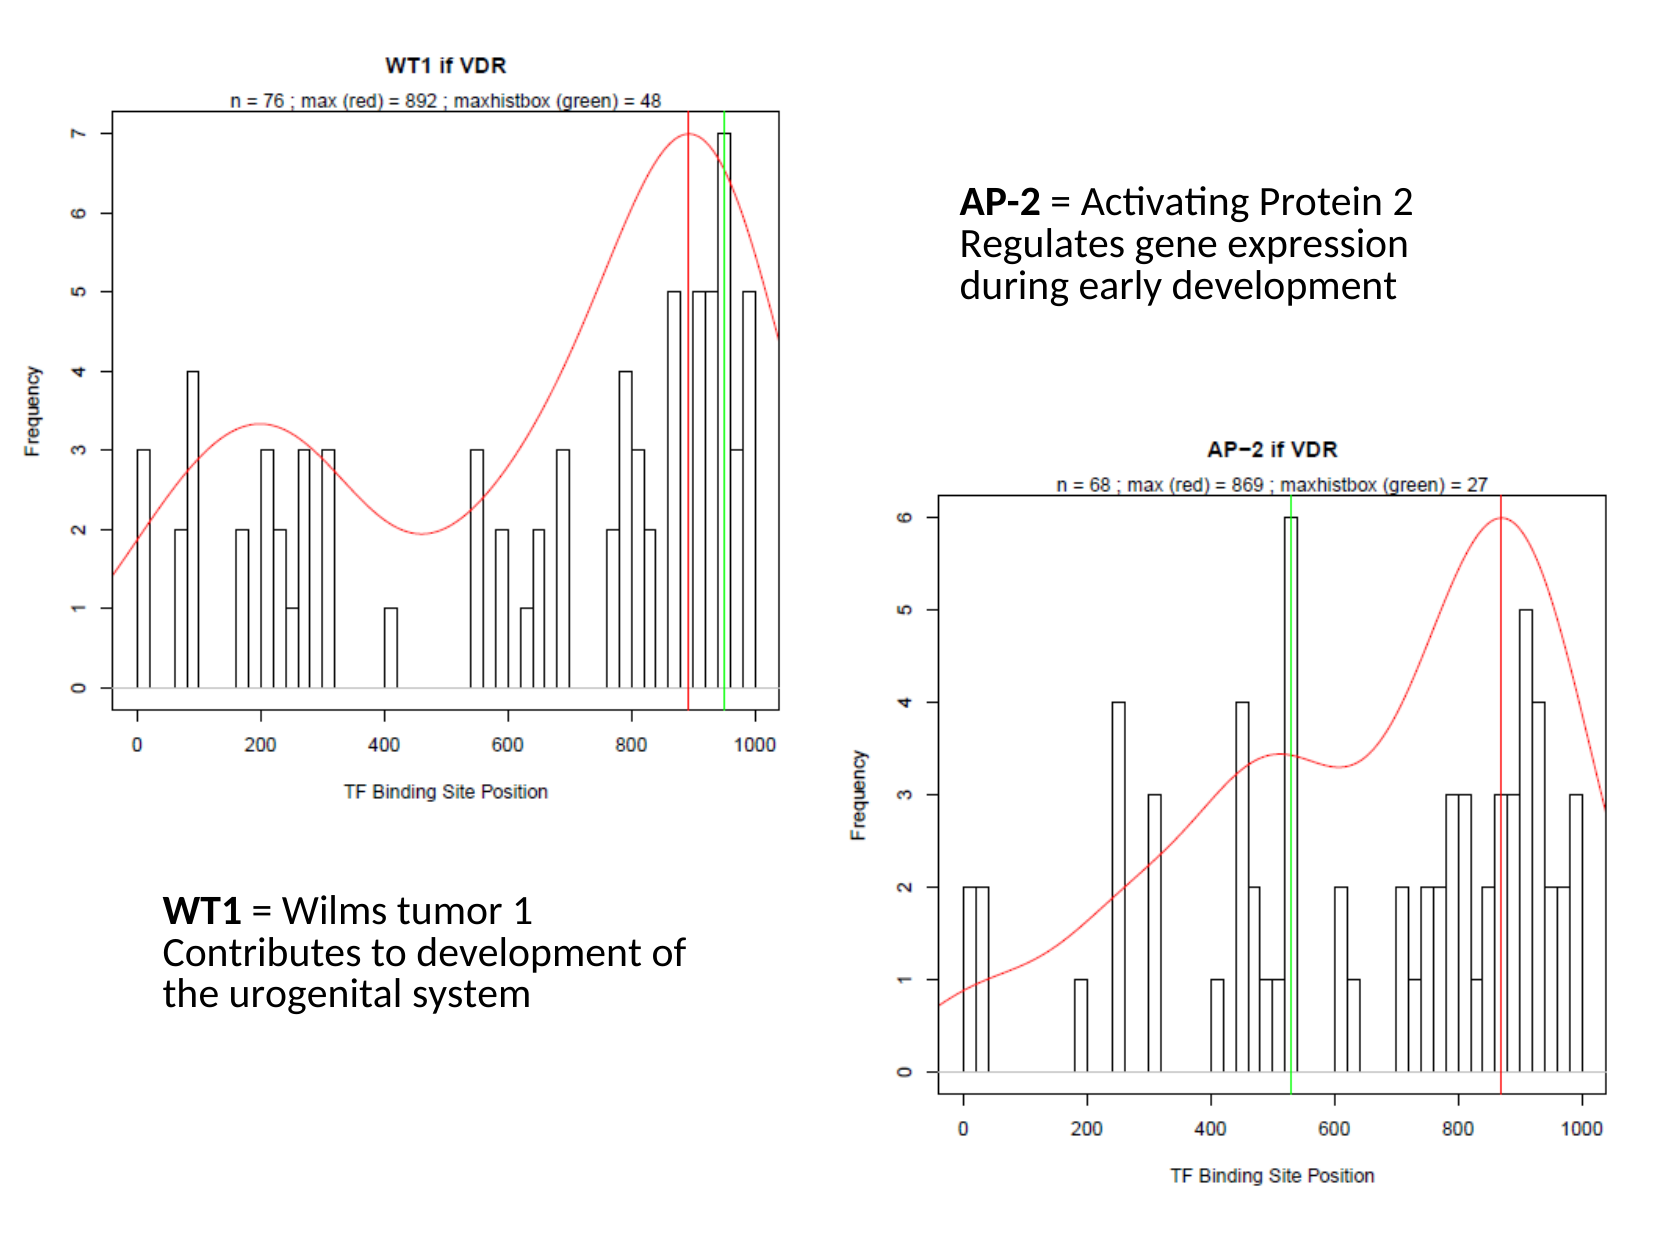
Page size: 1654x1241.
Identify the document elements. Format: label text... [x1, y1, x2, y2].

text_box WT1 = Wilms tumor 1 Contributes to development of the urogenital system [147, 885, 798, 1054]
picture [844, 401, 1654, 1211]
picture [18, 17, 827, 827]
text_box AP-2 = Activating Protein 2 Regulates gene expression during early development [944, 177, 1595, 346]
